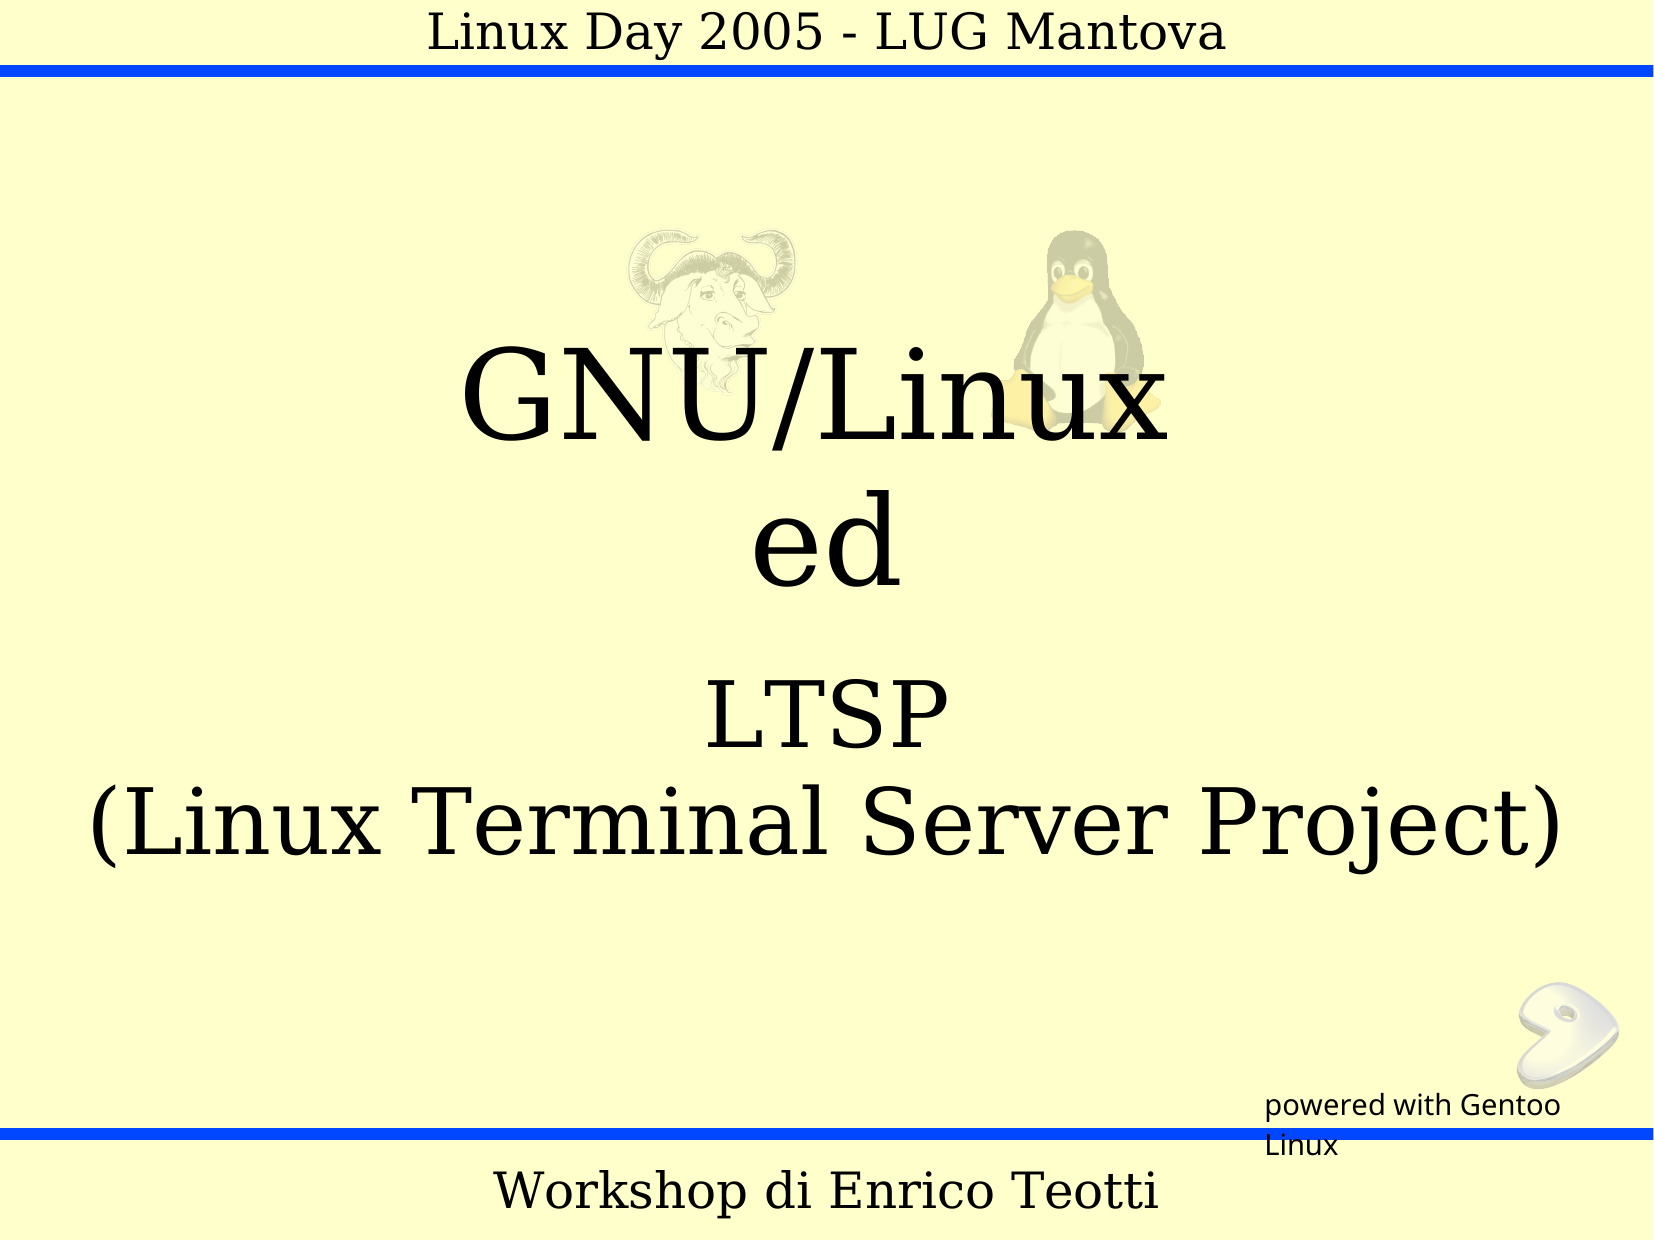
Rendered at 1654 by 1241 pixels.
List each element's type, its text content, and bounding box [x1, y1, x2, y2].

text_box Workshop di Enrico Teotti [412, 1162, 1242, 1221]
picture [985, 224, 1166, 323]
text_box Linux Day 2005 - LUG Mantova [238, 3, 1416, 62]
picture [612, 211, 806, 323]
text_box powered with Gentoo Linux [1264, 1084, 1643, 1118]
picture [1511, 980, 1622, 1093]
text_box LTSP (Linux Terminal Server Project) [59, 662, 1595, 877]
text_box GNU/Linux ed [458, 323, 1196, 615]
